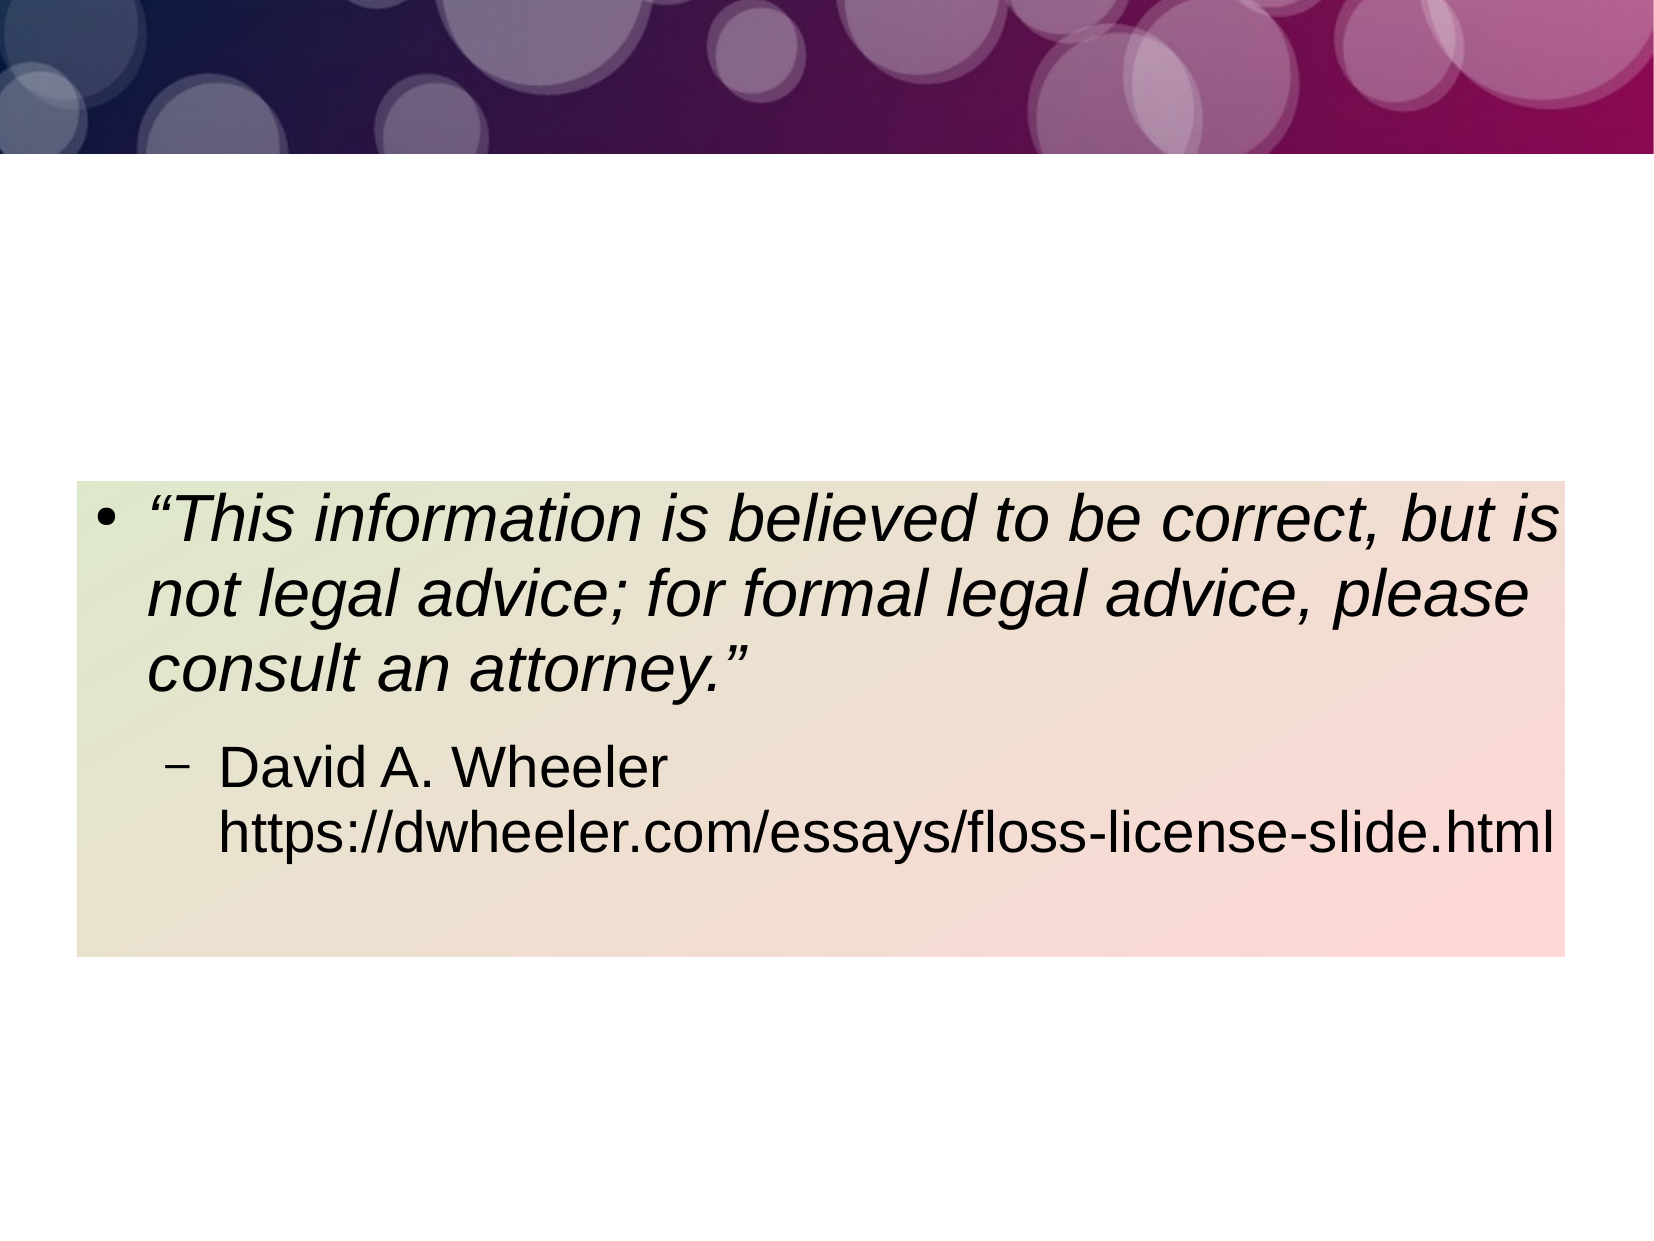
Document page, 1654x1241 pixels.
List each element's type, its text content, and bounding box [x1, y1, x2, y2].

list “This information is believed to be correct, but is not legal advice; for formal legal advice, please consult an attorney.” David A. Wheeler https://dwheeler.com/essays/floss-license-slide.html [76, 481, 1565, 957]
picture [0, 0, 1654, 154]
